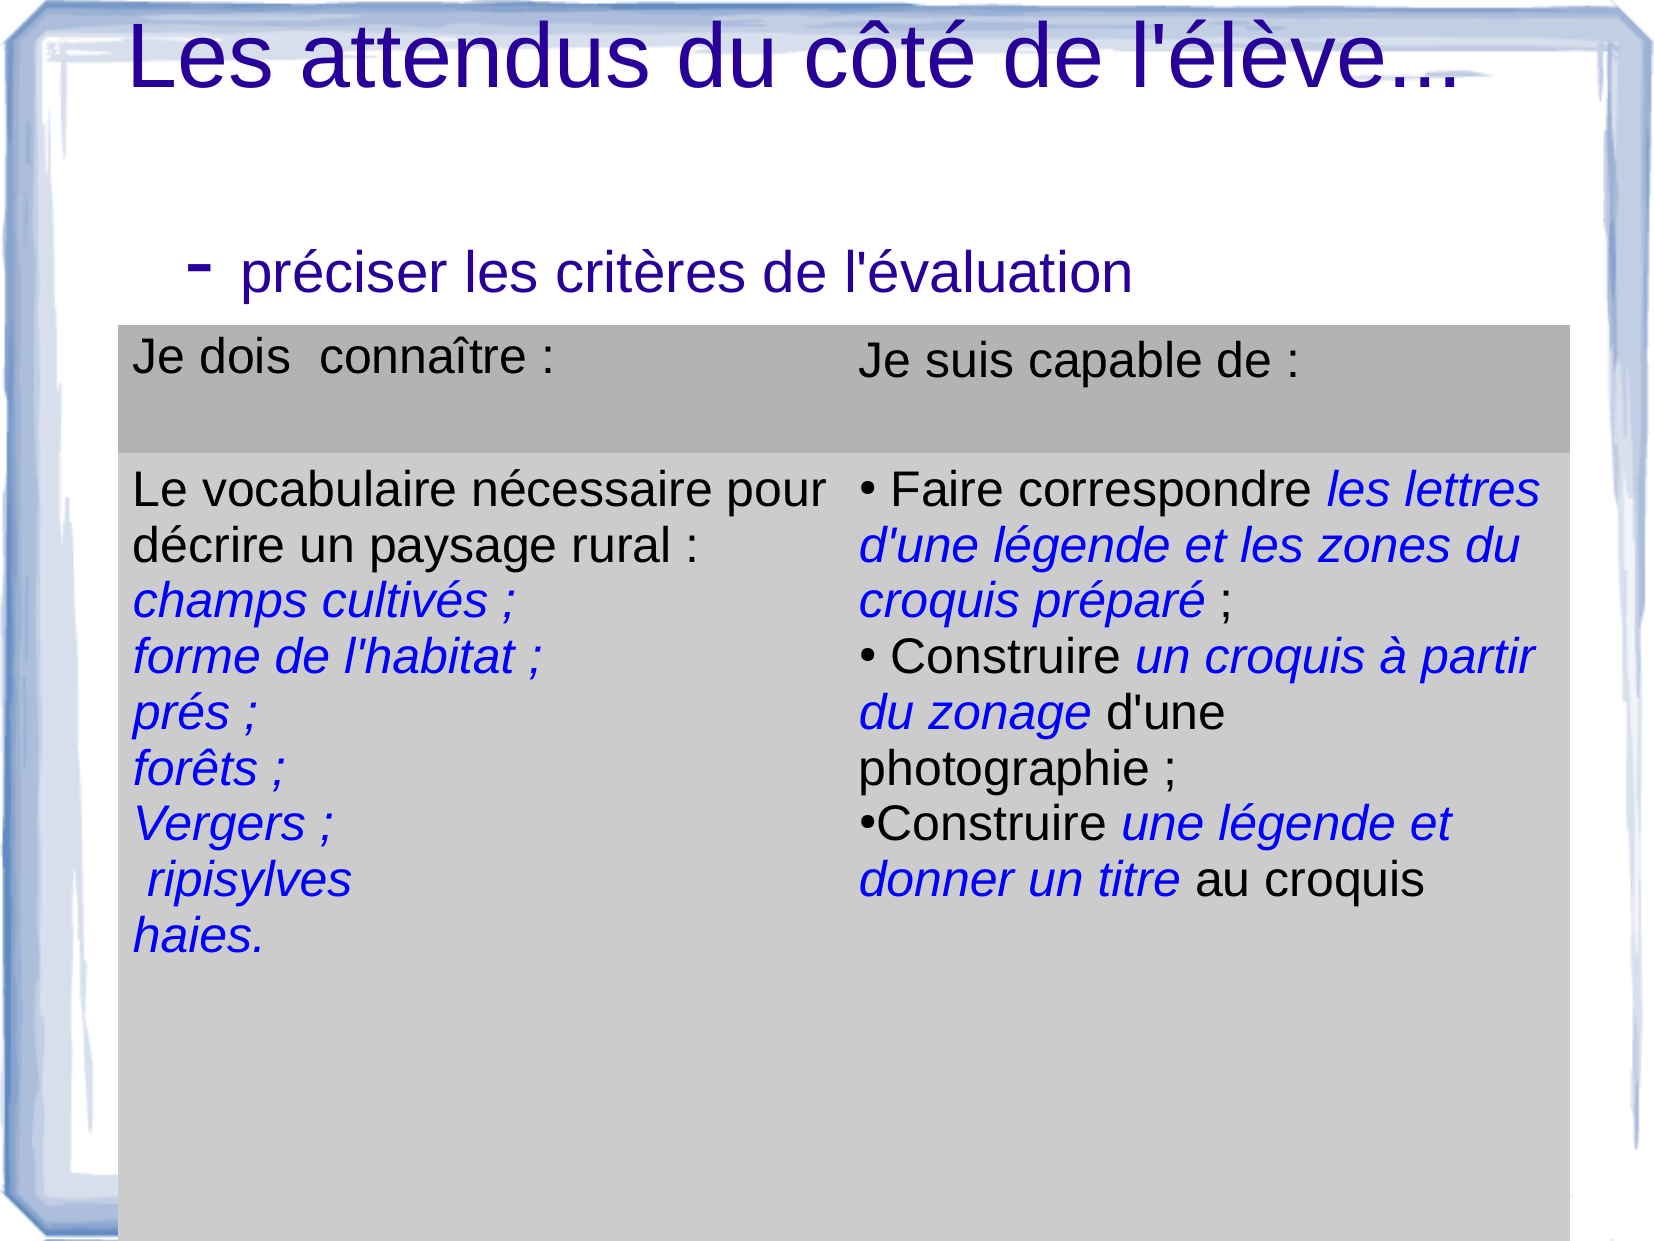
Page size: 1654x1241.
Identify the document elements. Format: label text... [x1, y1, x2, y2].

picture [0, 0, 1654, 1241]
table_header Je suis capable de : [844, 325, 1570, 453]
table_cell Le vocabulaire nécessaire pour décrire un paysage rural : champs cultivés ; forme de l'habitat ; prés ; forêts ; Vergers ; ripisylves haies. [118, 453, 844, 1241]
title Les attendus du côté de l'élève... - préciser les critères de l'évaluation [82, 9, 1570, 522]
table_header Je dois connaître : [118, 325, 844, 453]
table_cell Faire correspondre les lettres d'une légende et les zones du croquis préparé ; Construire un croquis à partir du zonage d'une photographie ; Construire une légende et donner un titre au croquis [844, 453, 1570, 1241]
